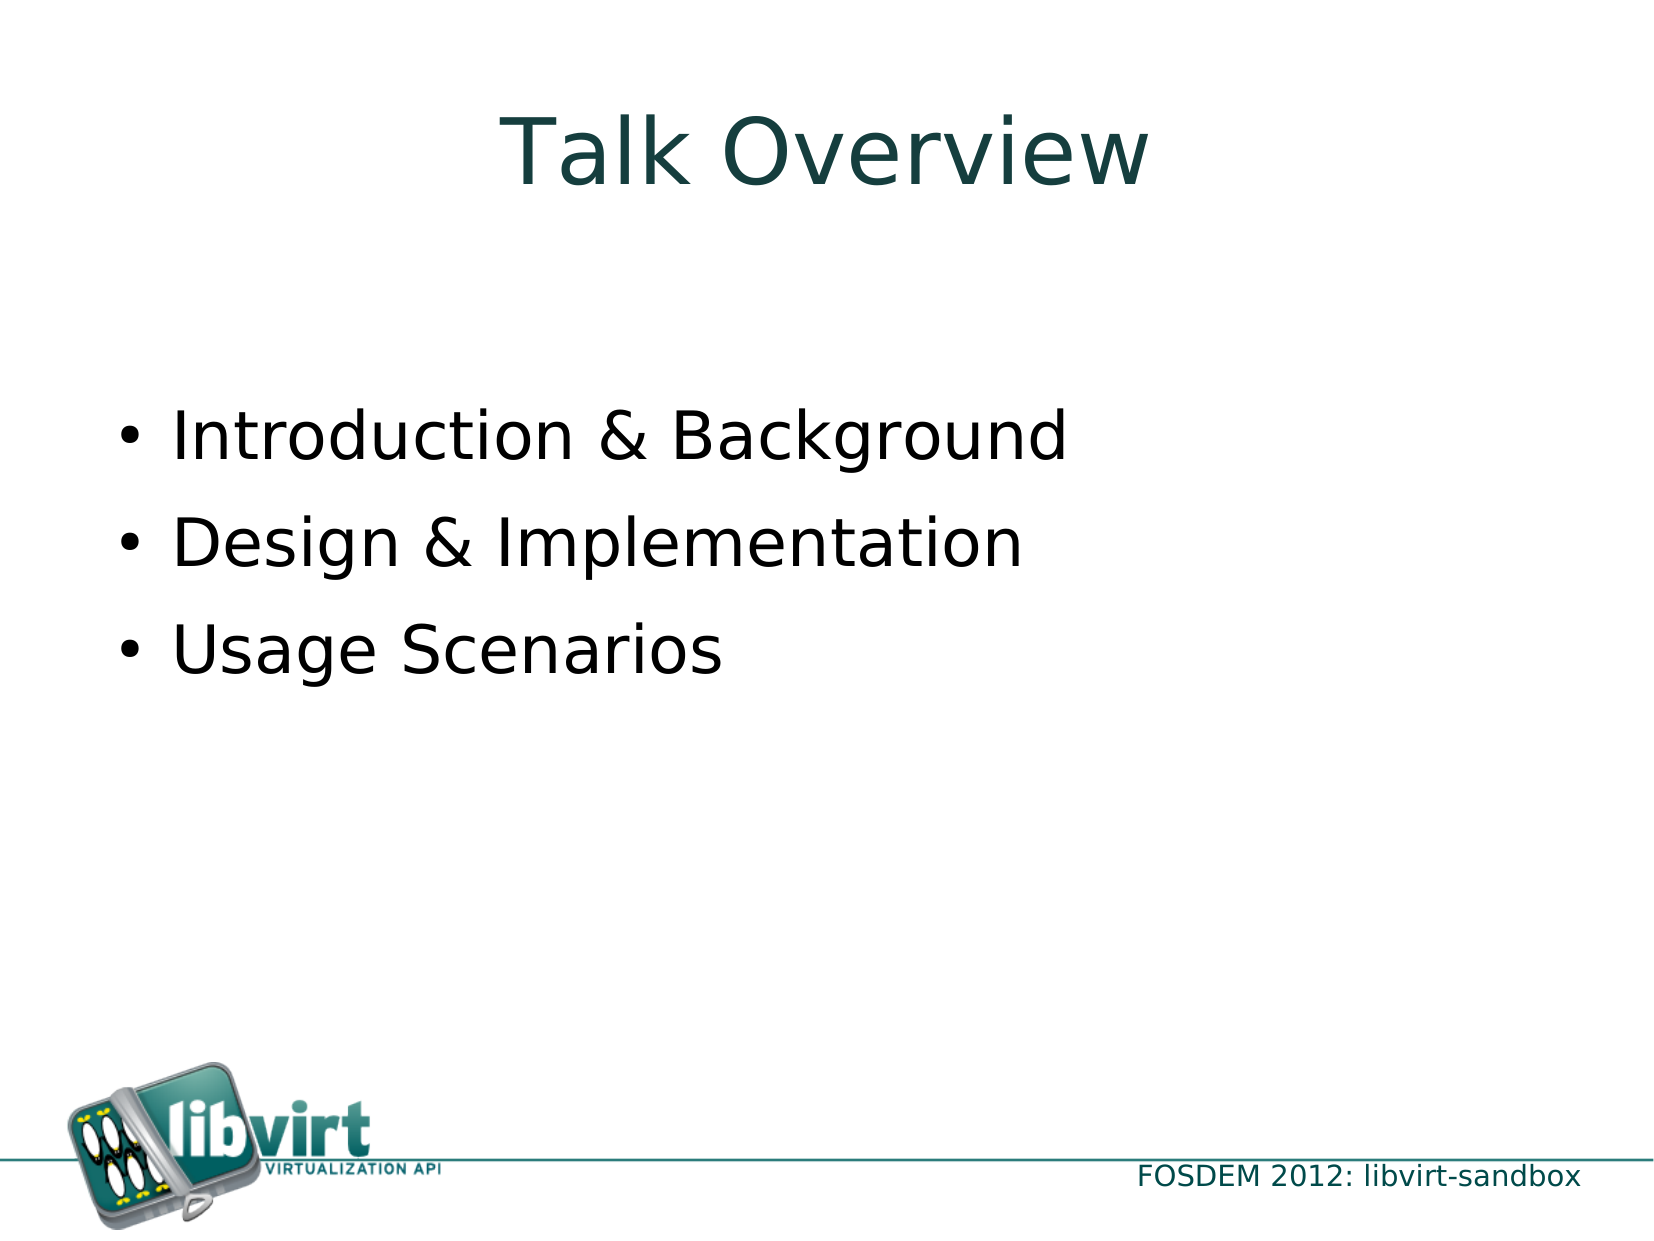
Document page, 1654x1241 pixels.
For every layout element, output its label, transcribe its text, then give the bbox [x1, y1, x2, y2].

text_box FOSDEM 2012: libvirt-sandbox [1122, 1151, 1654, 1211]
title Talk Overview [82, 49, 1571, 257]
picture [0, 1062, 1654, 1230]
list Introduction & Background Design & Implementation Usage Scenarios [82, 290, 1571, 1062]
